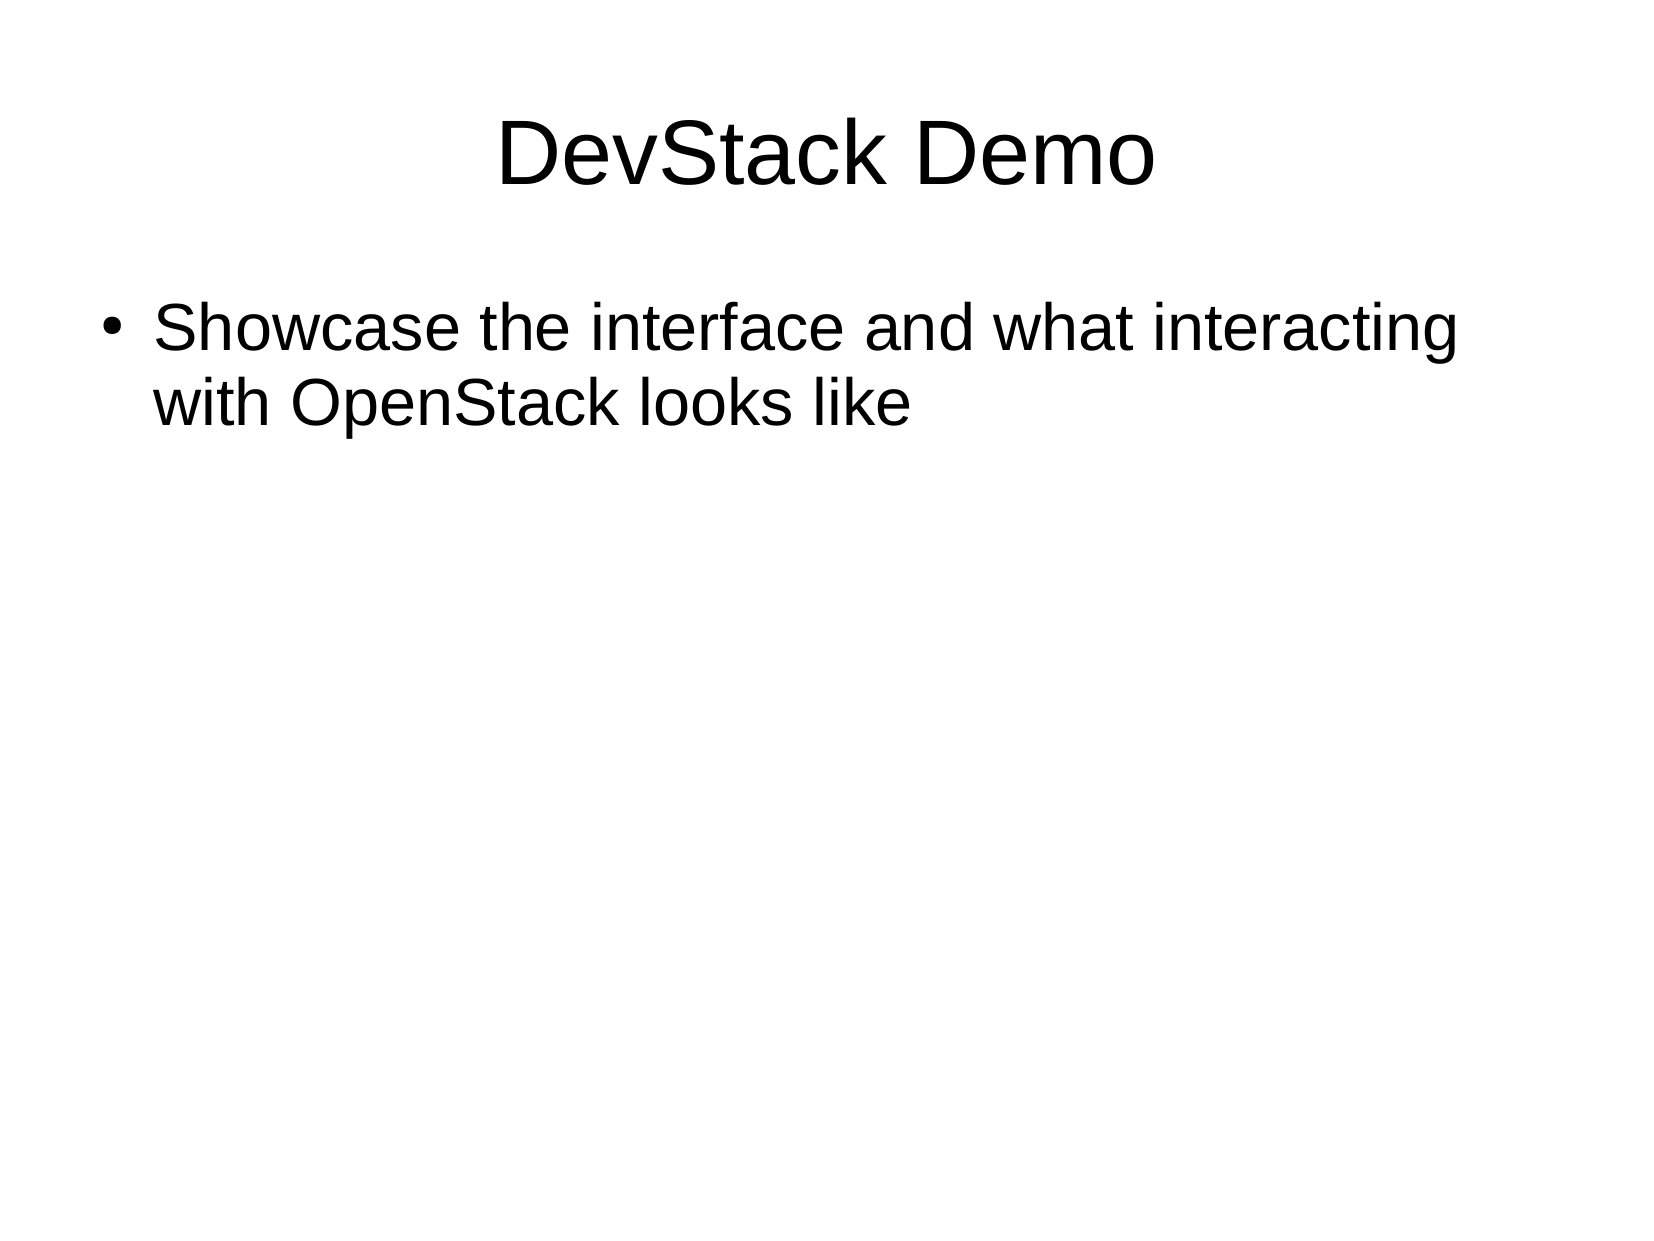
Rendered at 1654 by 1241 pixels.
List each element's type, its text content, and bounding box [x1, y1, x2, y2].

list Showcase the interface and what interacting with OpenStack looks like [82, 290, 1571, 1010]
title DevStack Demo [82, 49, 1571, 257]
